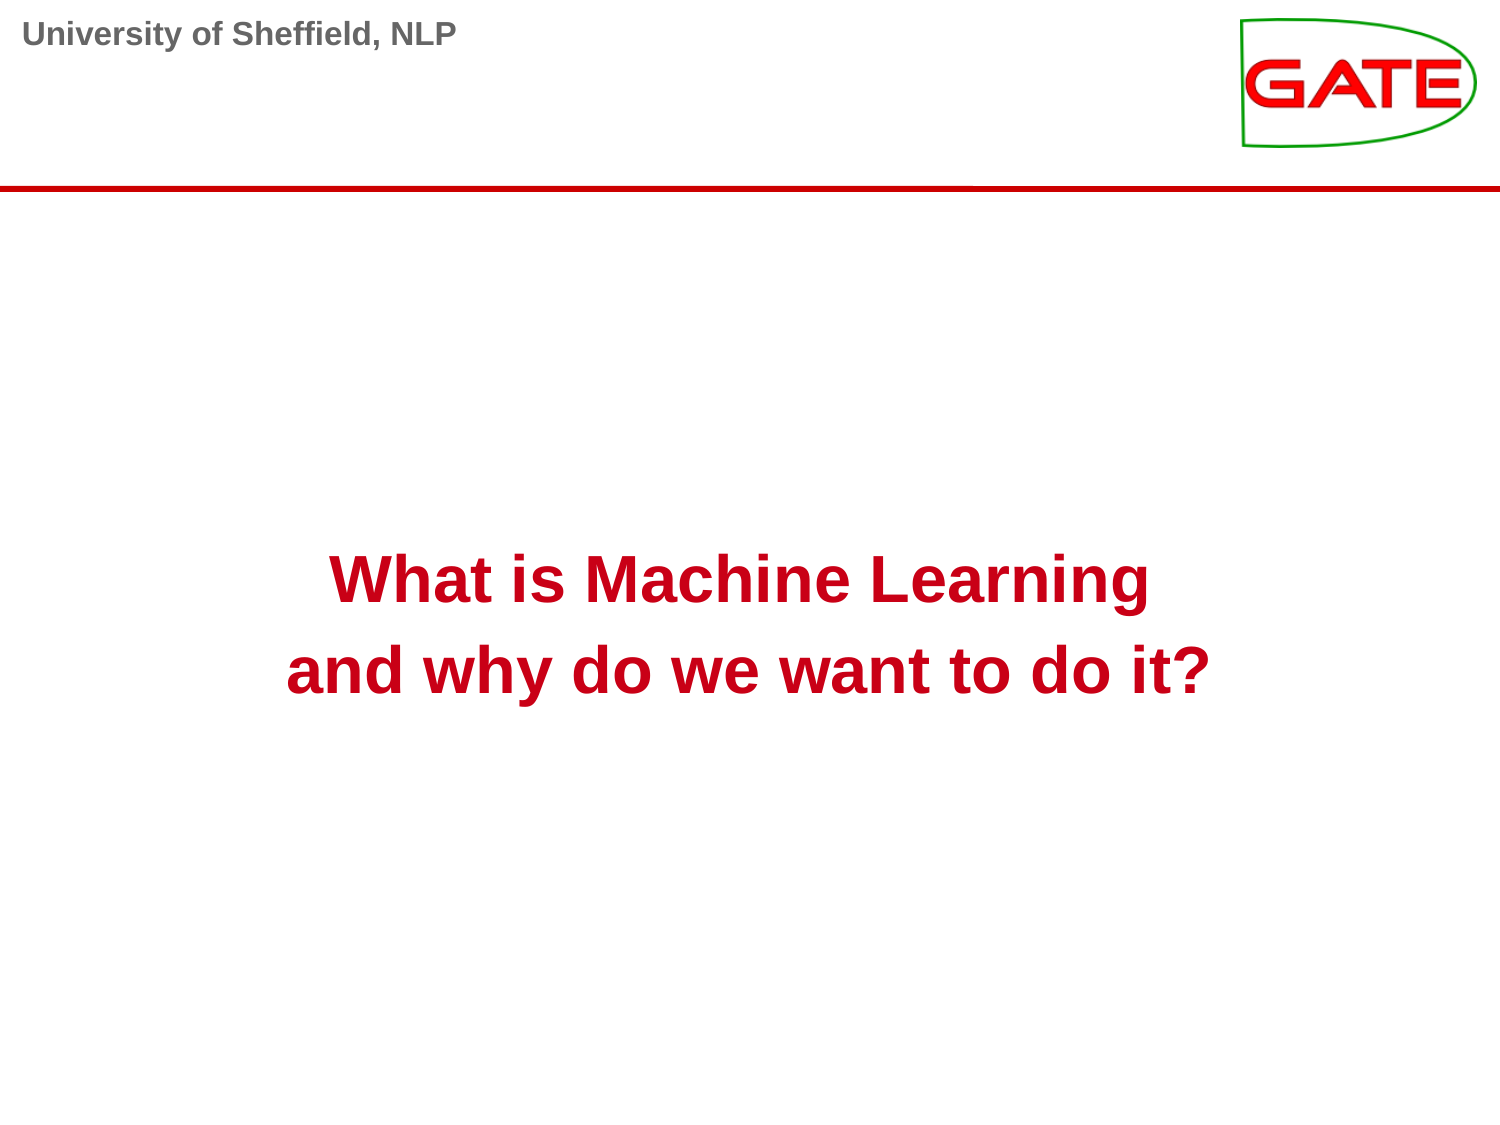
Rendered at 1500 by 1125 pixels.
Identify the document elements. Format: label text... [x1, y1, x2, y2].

picture [1240, 18, 1477, 148]
subtitle What is Machine Learning and why do we want to do it? [0, 250, 1500, 1002]
